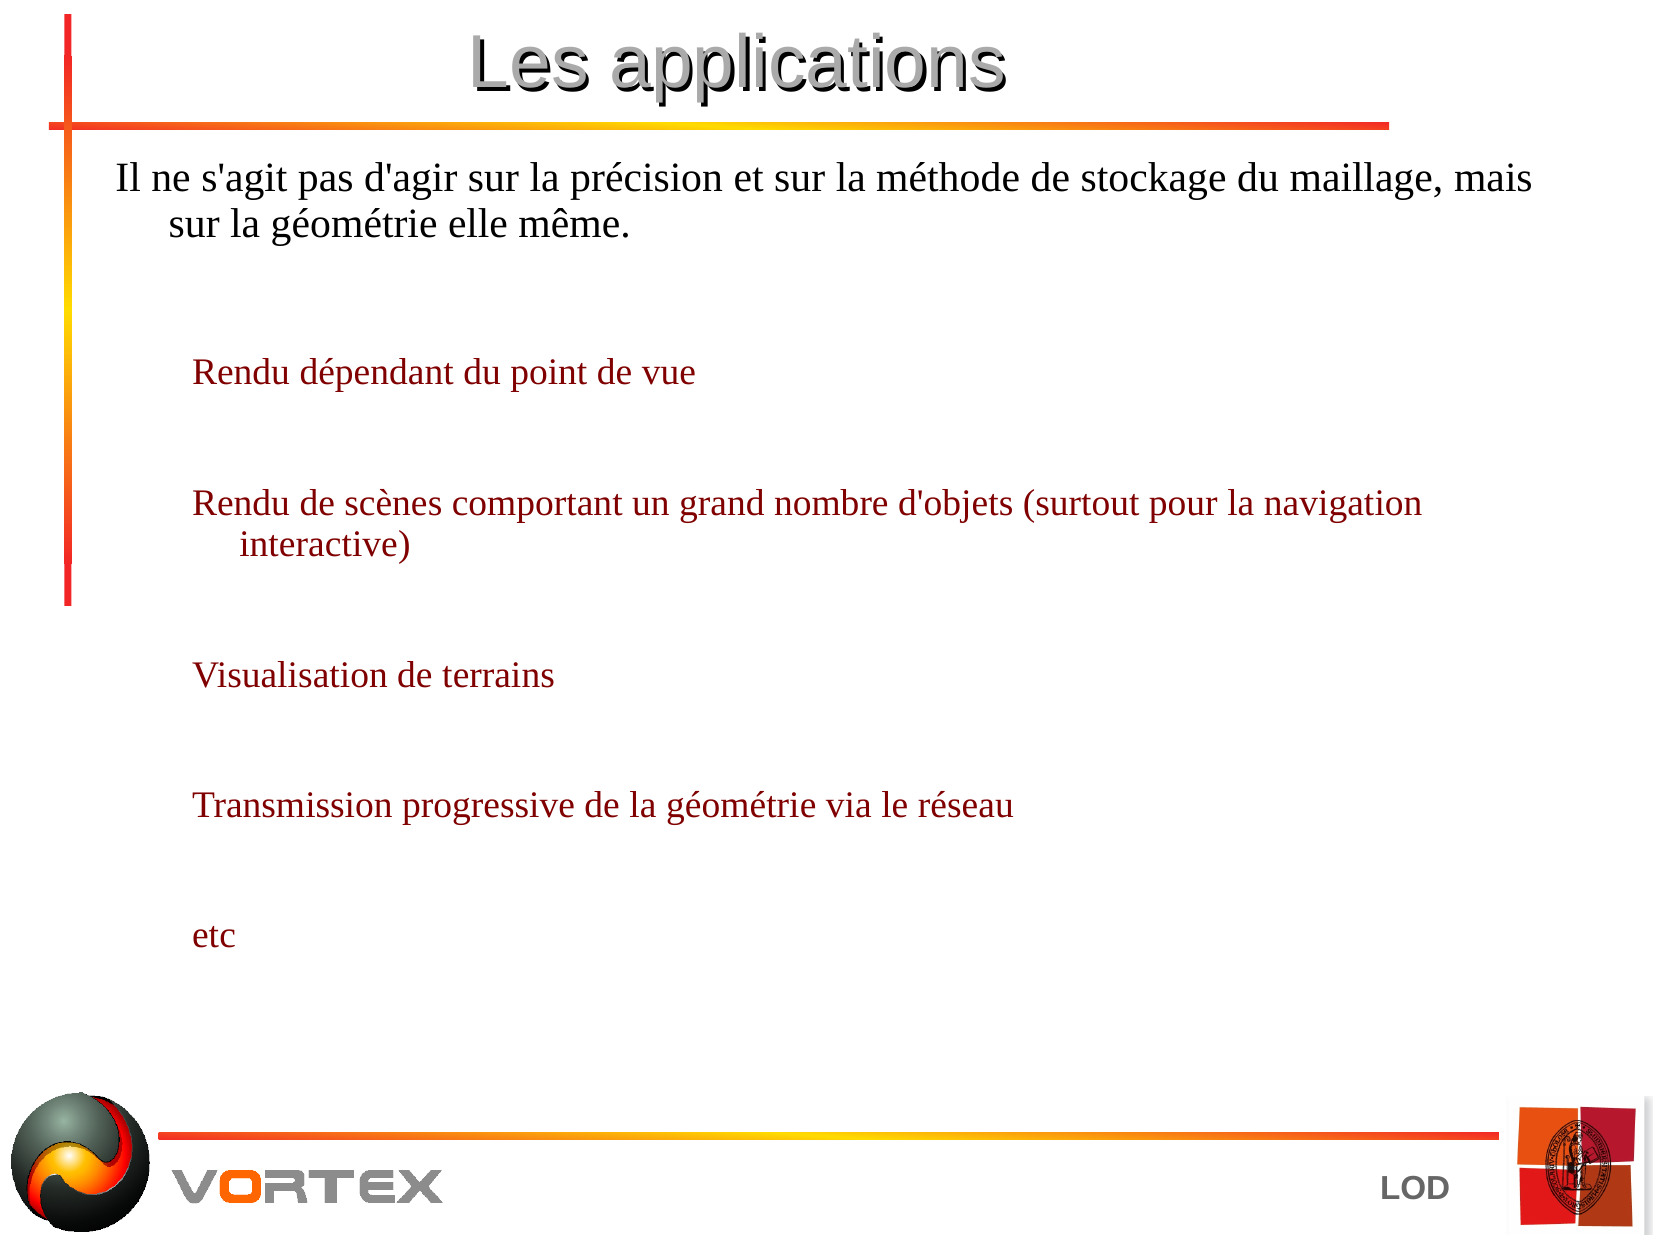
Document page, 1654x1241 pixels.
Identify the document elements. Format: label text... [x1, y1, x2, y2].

list Il ne s'agit pas d'agir sur la précision et sur la méthode de stockage du maillage, mais sur la géométrie elle même. Rendu dépendant du point de vue Rendu de scènes comportant un grand nombre d'objets (surtout pour la navigation interactive) Visualisation de terrains Transmission progressive de la géométrie via le réseau etc [97, 153, 1571, 1109]
picture [1505, 1096, 1653, 1235]
picture [11, 1092, 443, 1232]
title Les applications [82, 4, 1392, 120]
